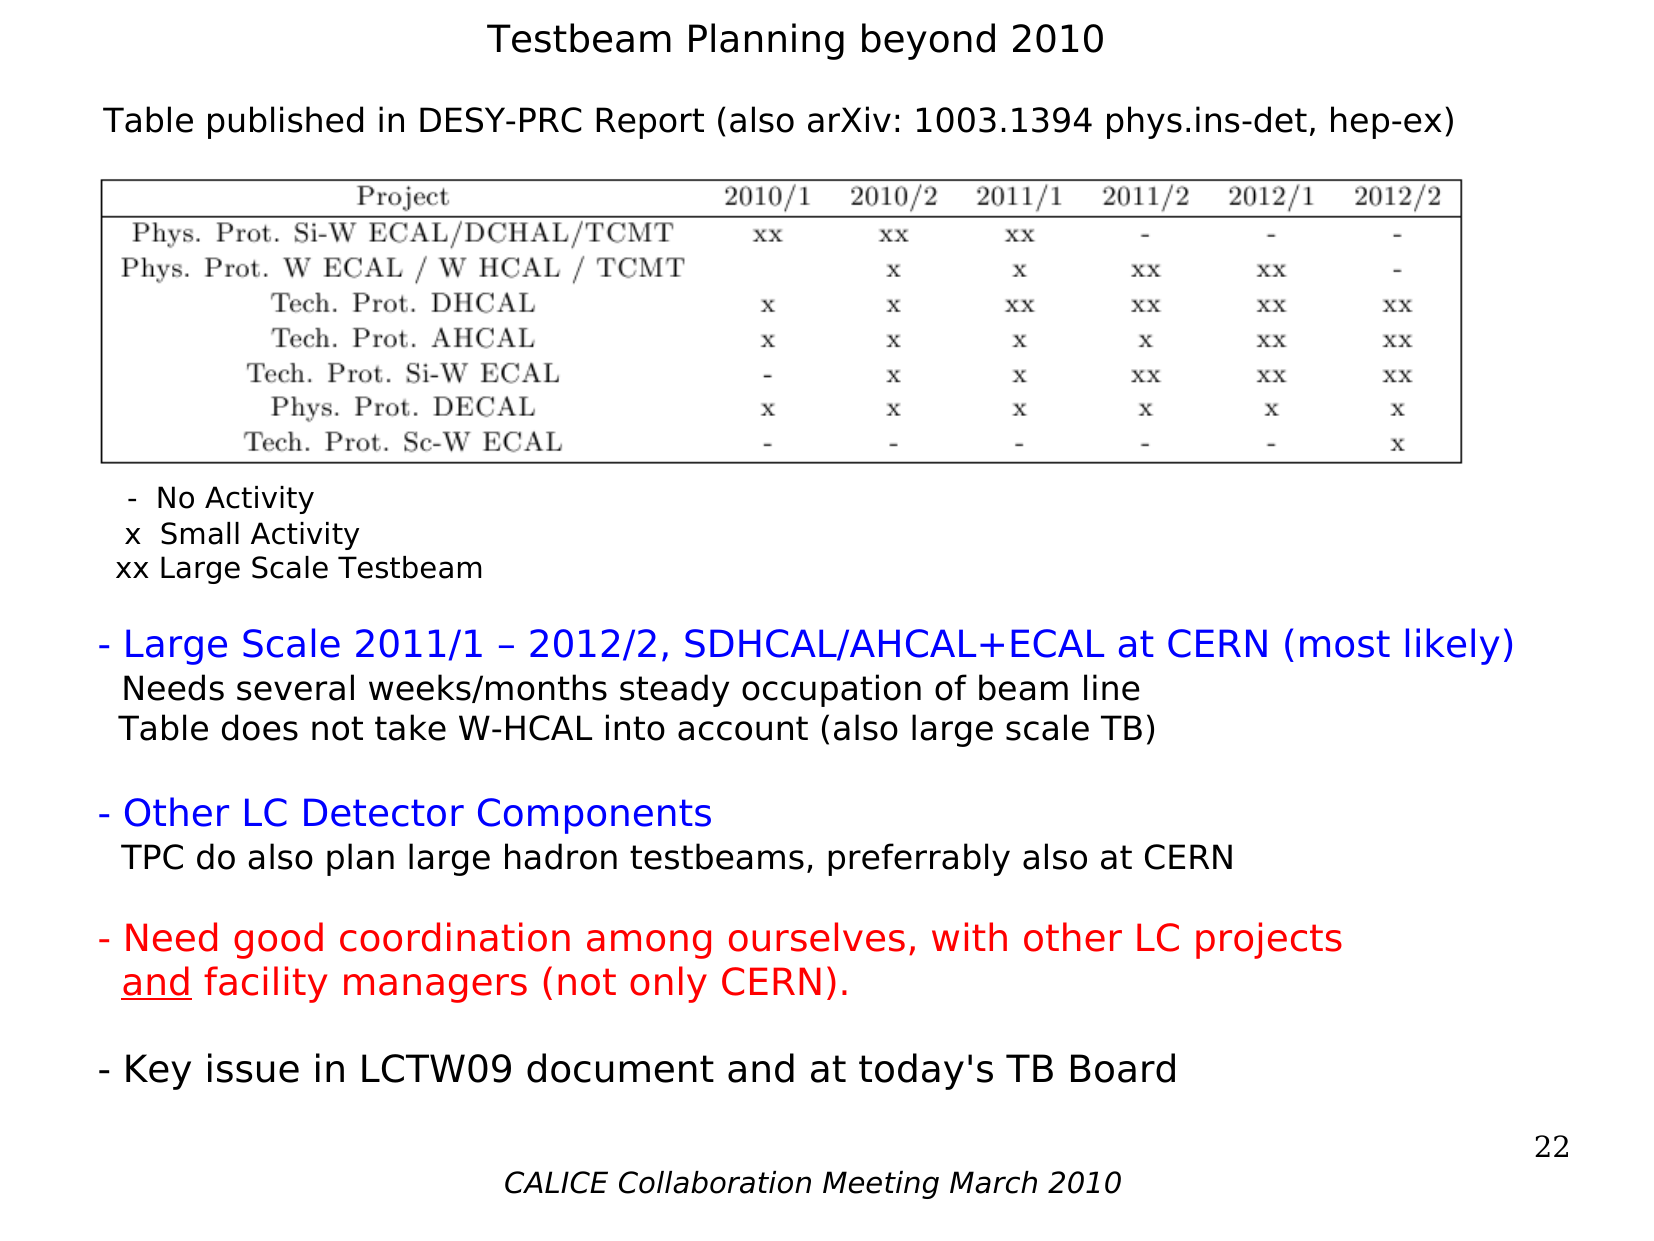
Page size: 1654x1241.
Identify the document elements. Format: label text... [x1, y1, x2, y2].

picture [82, 162, 1483, 491]
text_box - Large Scale 2011/1 – 2012/2, SDHCAL/AHCAL+ECAL at CERN (most likely) Needs several weeks/months steady occupation of beam line Table does not take W-HCAL into account (also large scale TB) - Other LC Detector Components TPC do also plan large hadron testbeams, preferrably also at CERN - Need good coordination among ourselves, with other LC projects and facility managers (not only CERN). - Key issue in LCTW09 document and at today's TB Board [82, 614, 1502, 1099]
text_box - No Activity x Small Activity xx Large Scale Testbeam [100, 466, 500, 594]
text_box Testbeam Planning beyond 2010 [472, 10, 1109, 69]
text_box Table published in DESY-PRC Report (also arXiv: 1003.1394 phys.ins-det, hep-ex) [88, 94, 1448, 148]
